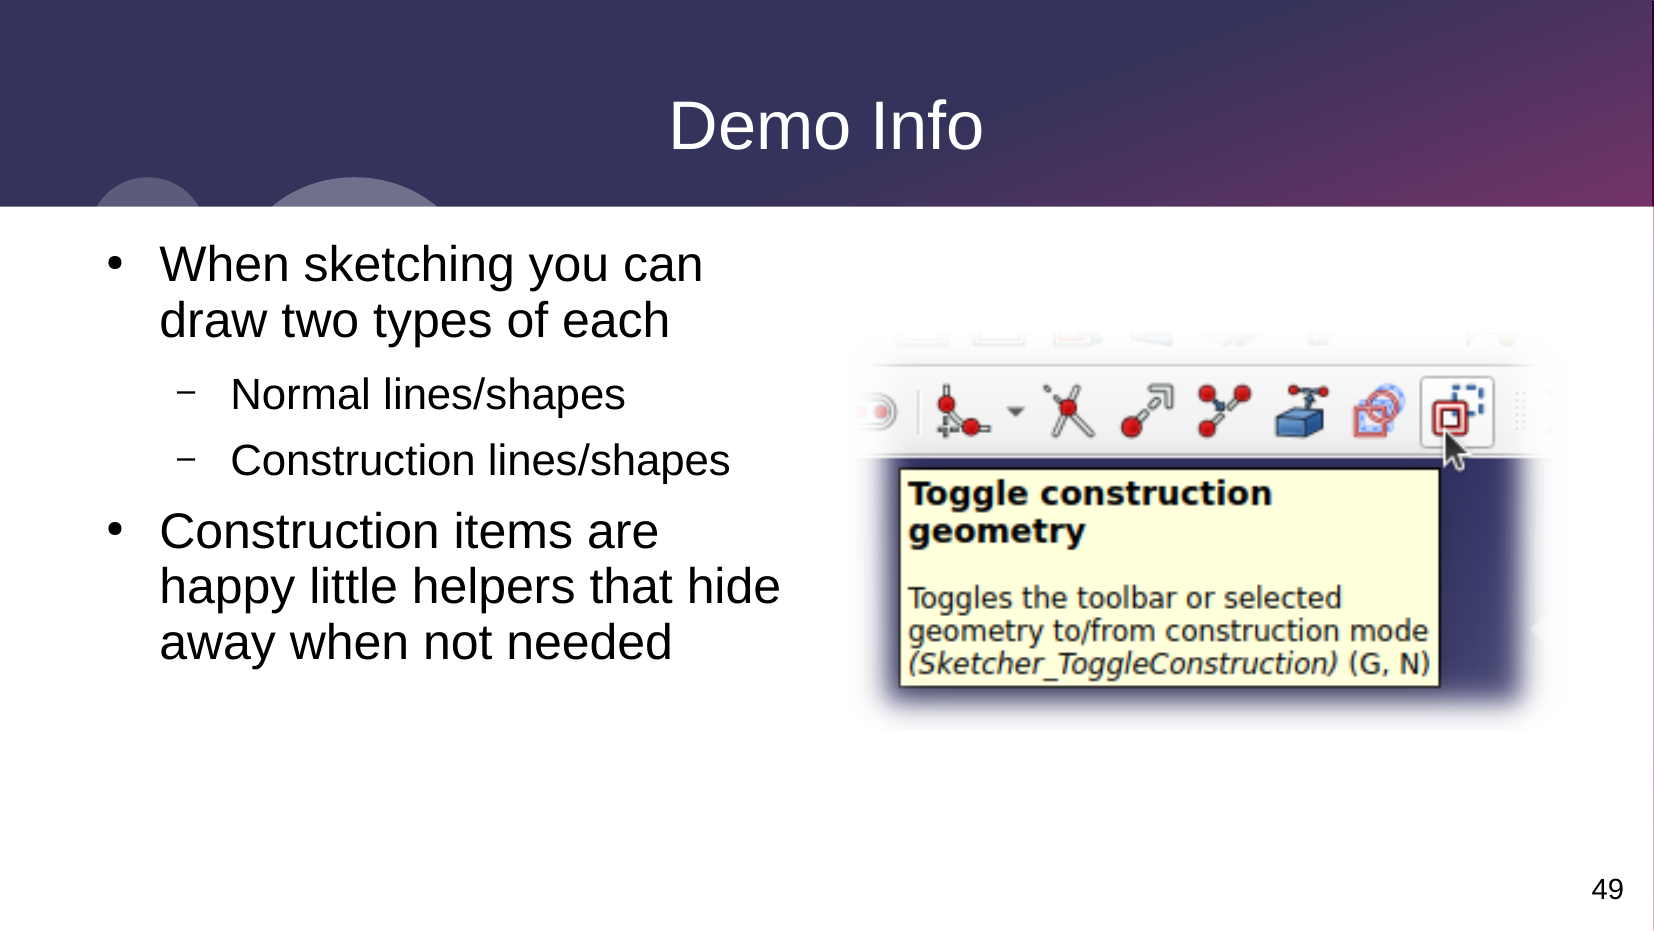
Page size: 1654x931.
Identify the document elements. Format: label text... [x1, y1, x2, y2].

picture [845, 332, 1566, 731]
title Demo Info [88, 44, 1565, 207]
list When sketching you can draw two types of each Normal lines/shapes Construction lines/shapes Construction items are happy little helpers that hide away when not needed [88, 236, 809, 827]
